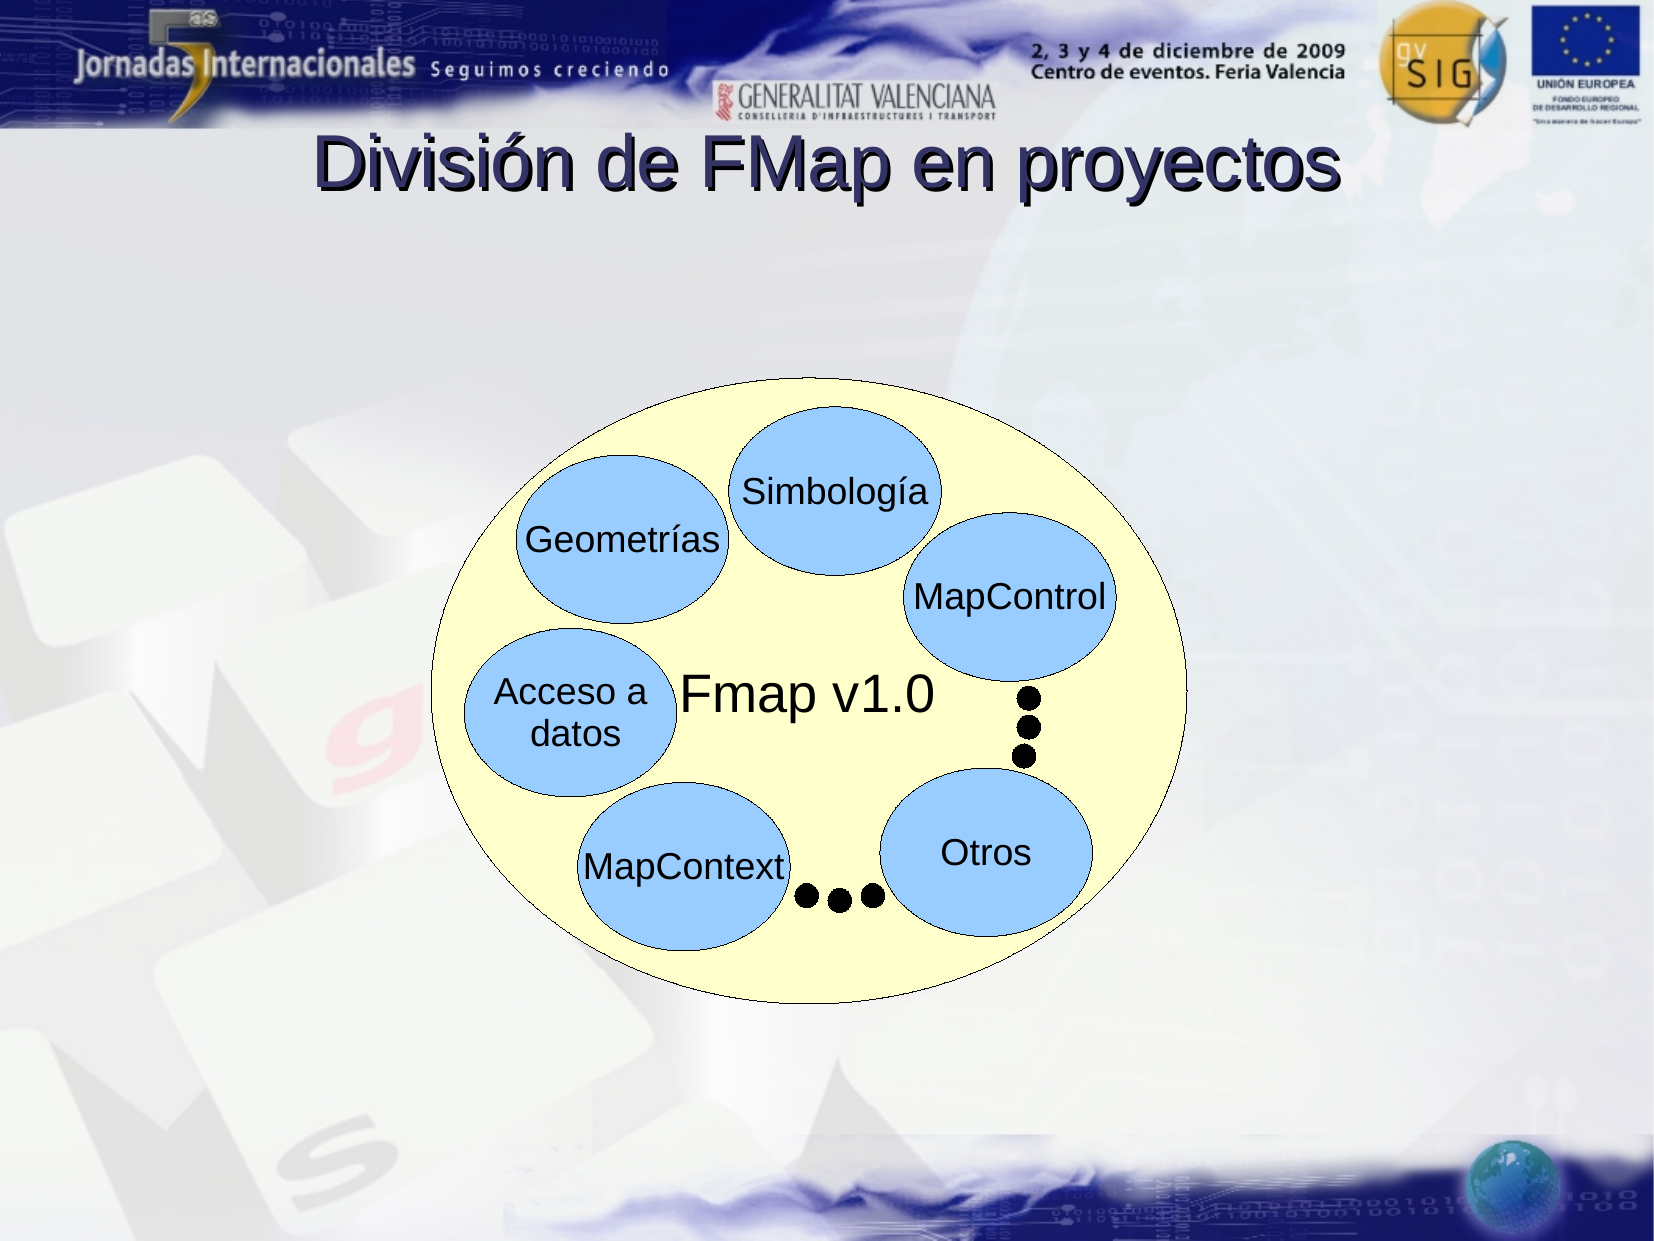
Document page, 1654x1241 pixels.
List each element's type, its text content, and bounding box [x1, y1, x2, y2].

text_box Otros [879, 768, 1093, 937]
text_box Acceso a datos [464, 628, 664, 797]
picture [0, 0, 1654, 1241]
text_box Simbología [728, 406, 942, 576]
text_box MapControl [903, 512, 1117, 682]
title División de FMap en proyectos [82, 47, 1571, 258]
text_box MapContext [577, 783, 791, 951]
text_box Geometrías [516, 455, 729, 624]
text_box [431, 377, 1188, 1004]
text_box Fmap v1.0 [664, 655, 957, 805]
